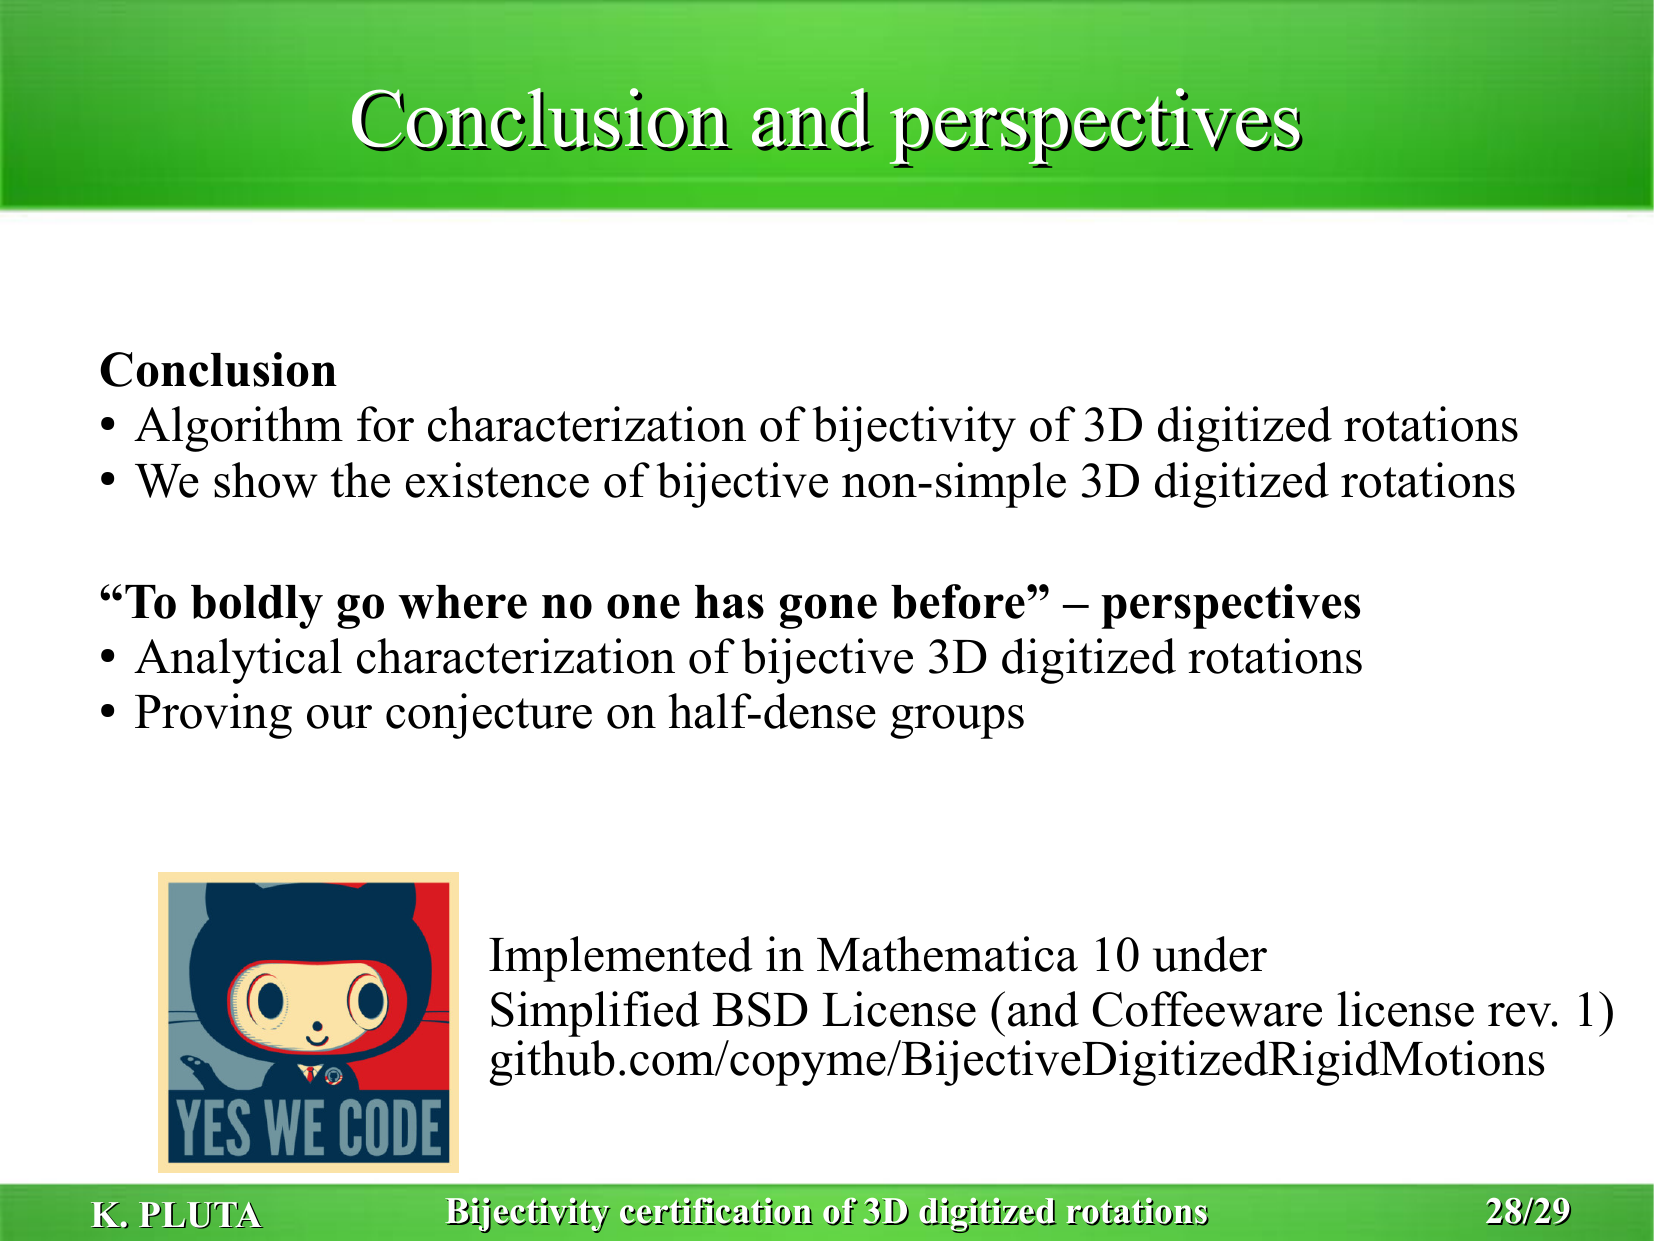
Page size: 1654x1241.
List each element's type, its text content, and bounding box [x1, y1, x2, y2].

picture [0, 0, 1654, 1241]
text_box Conclusion Algorithm for characterization of bijectivity of 3D digitized rotations We show the existence of bijective non-simple 3D digitized rotations [84, 334, 1570, 516]
text_box Implemented in Mathematica 10 under Simplified BSD License (and Coffeeware license rev. 1) [473, 913, 1631, 1050]
text_box github.com/copyme/BijectiveDigitizedRigidMotions [473, 1050, 1591, 1094]
text_box “To boldly go where no one has gone before” – perspectives Analytical characterization of bijective 3D digitized rotations Proving our conjecture on half-dense groups [84, 566, 1570, 748]
title Conclusion and perspectives [82, 47, 1571, 189]
